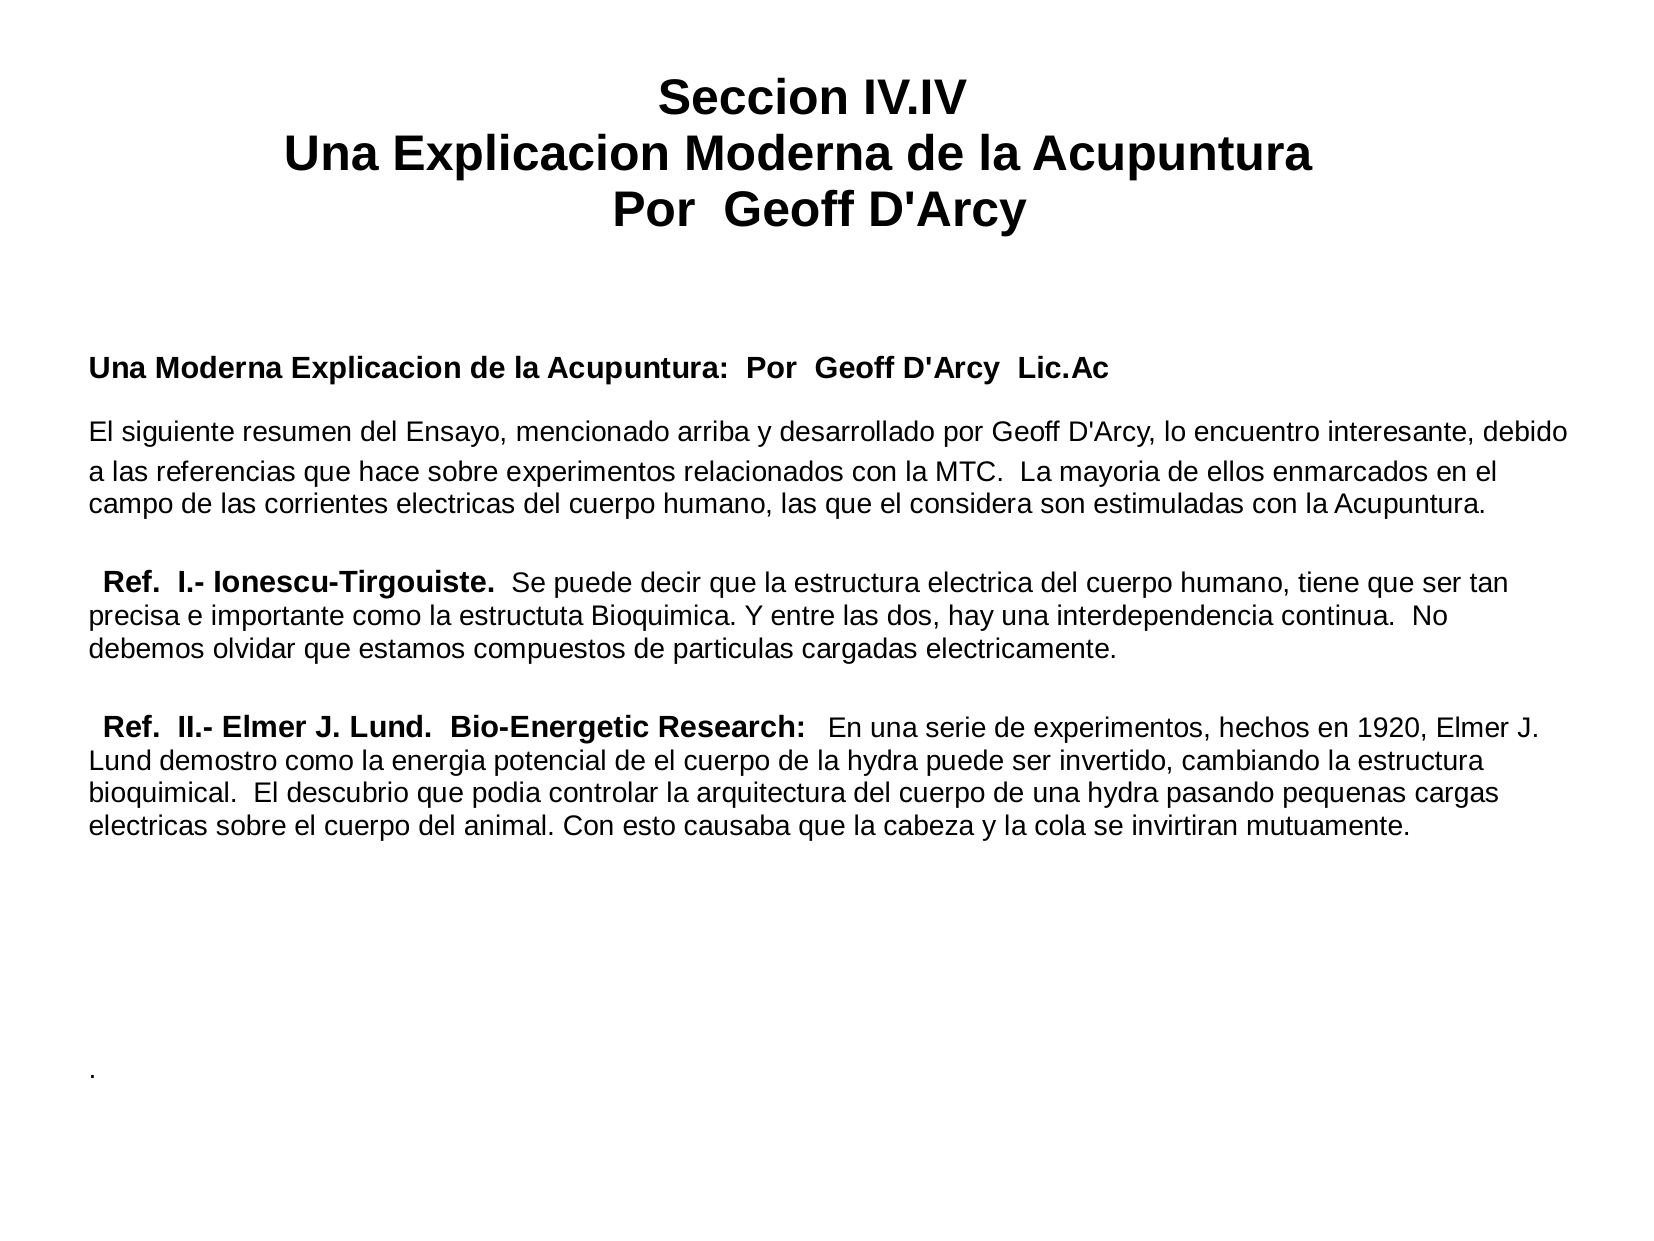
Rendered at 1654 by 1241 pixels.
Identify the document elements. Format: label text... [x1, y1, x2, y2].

title Seccion IV.IV Una Explicacion Moderna de la Acupuntura Por Geoff D'Arcy [82, 56, 1571, 250]
chart [87, 300, 1570, 1114]
